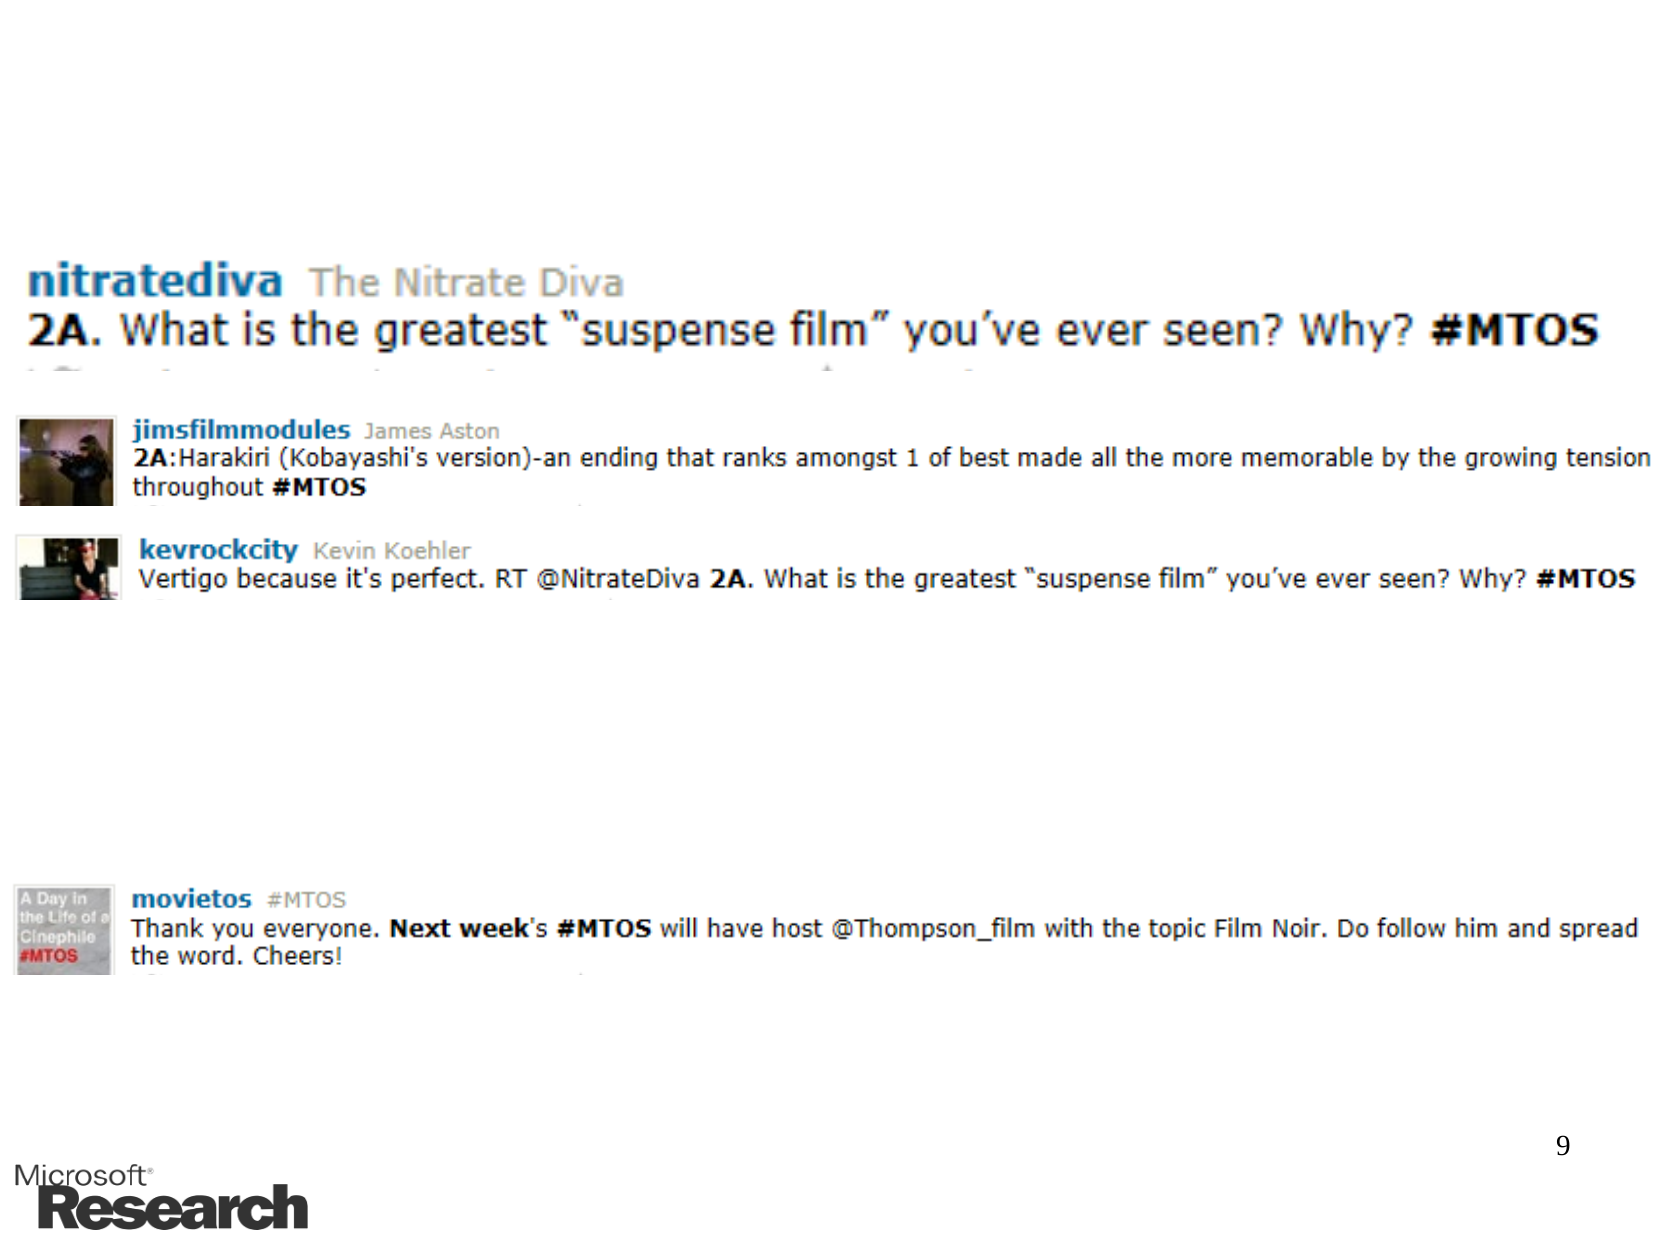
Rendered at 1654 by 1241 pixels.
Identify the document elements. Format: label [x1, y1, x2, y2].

picture [5, 1148, 322, 1241]
picture [0, 865, 1654, 975]
picture [0, 224, 1654, 371]
picture [0, 394, 1654, 600]
